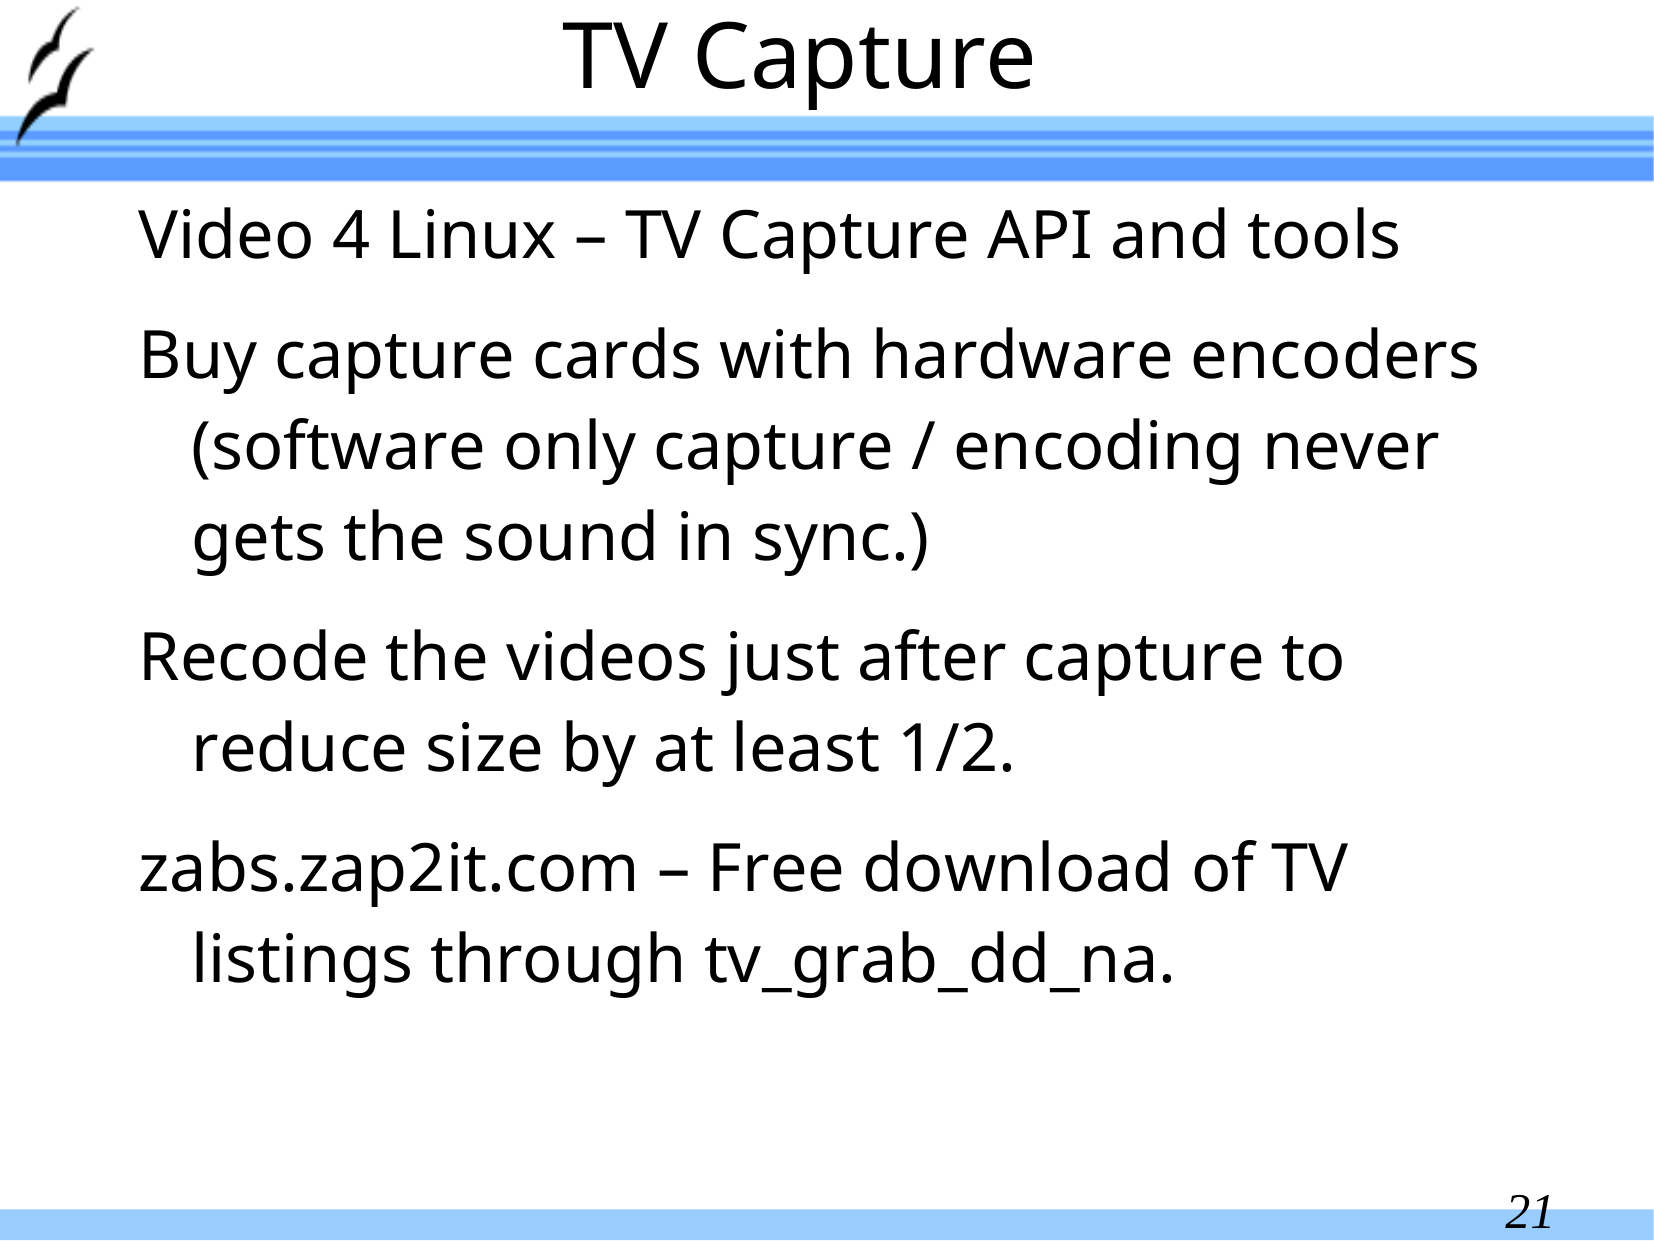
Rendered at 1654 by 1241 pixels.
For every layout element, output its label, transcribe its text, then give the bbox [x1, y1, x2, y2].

title TV Capture [94, 0, 1507, 121]
list Video 4 Linux – TV Capture API and tools Buy capture cards with hardware encoders (software only capture / encoding never gets the sound in sync.) Recode the videos just after capture to reduce size by at least 1/2. zabs.zap2it.com – Free download of TV listings through tv_grab_dd_na. [120, 187, 1533, 1195]
picture [0, 0, 1654, 188]
